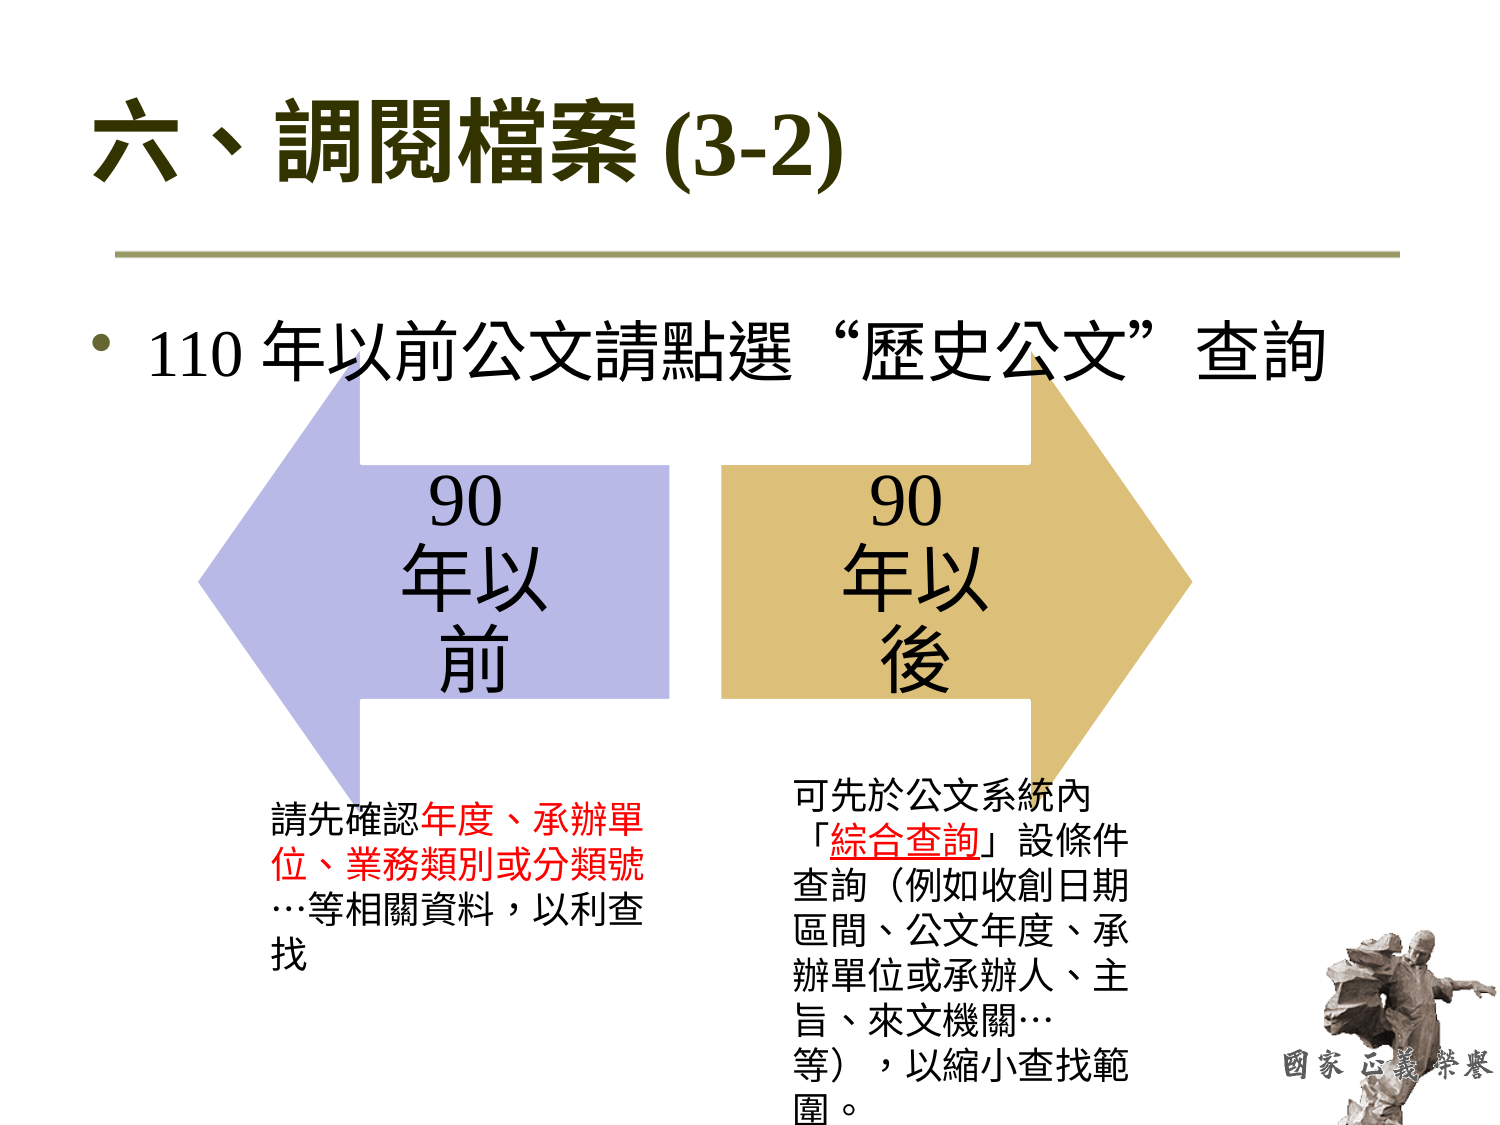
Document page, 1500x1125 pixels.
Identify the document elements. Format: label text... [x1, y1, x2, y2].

picture [115, 243, 1400, 265]
title 六、調閱檔案(3-2) [75, 45, 1425, 233]
picture [1318, 928, 1500, 1125]
list 110年以前公文請點選“歷史公文”查詢 [75, 302, 1425, 1000]
text_box 可先於公文系統內「綜合查詢」設條件查詢（例如收創日期區間、公文年度、承辦單位或承辦人、主旨、來文機關…等），以縮小查找範圍。 [777, 1000, 1154, 1125]
